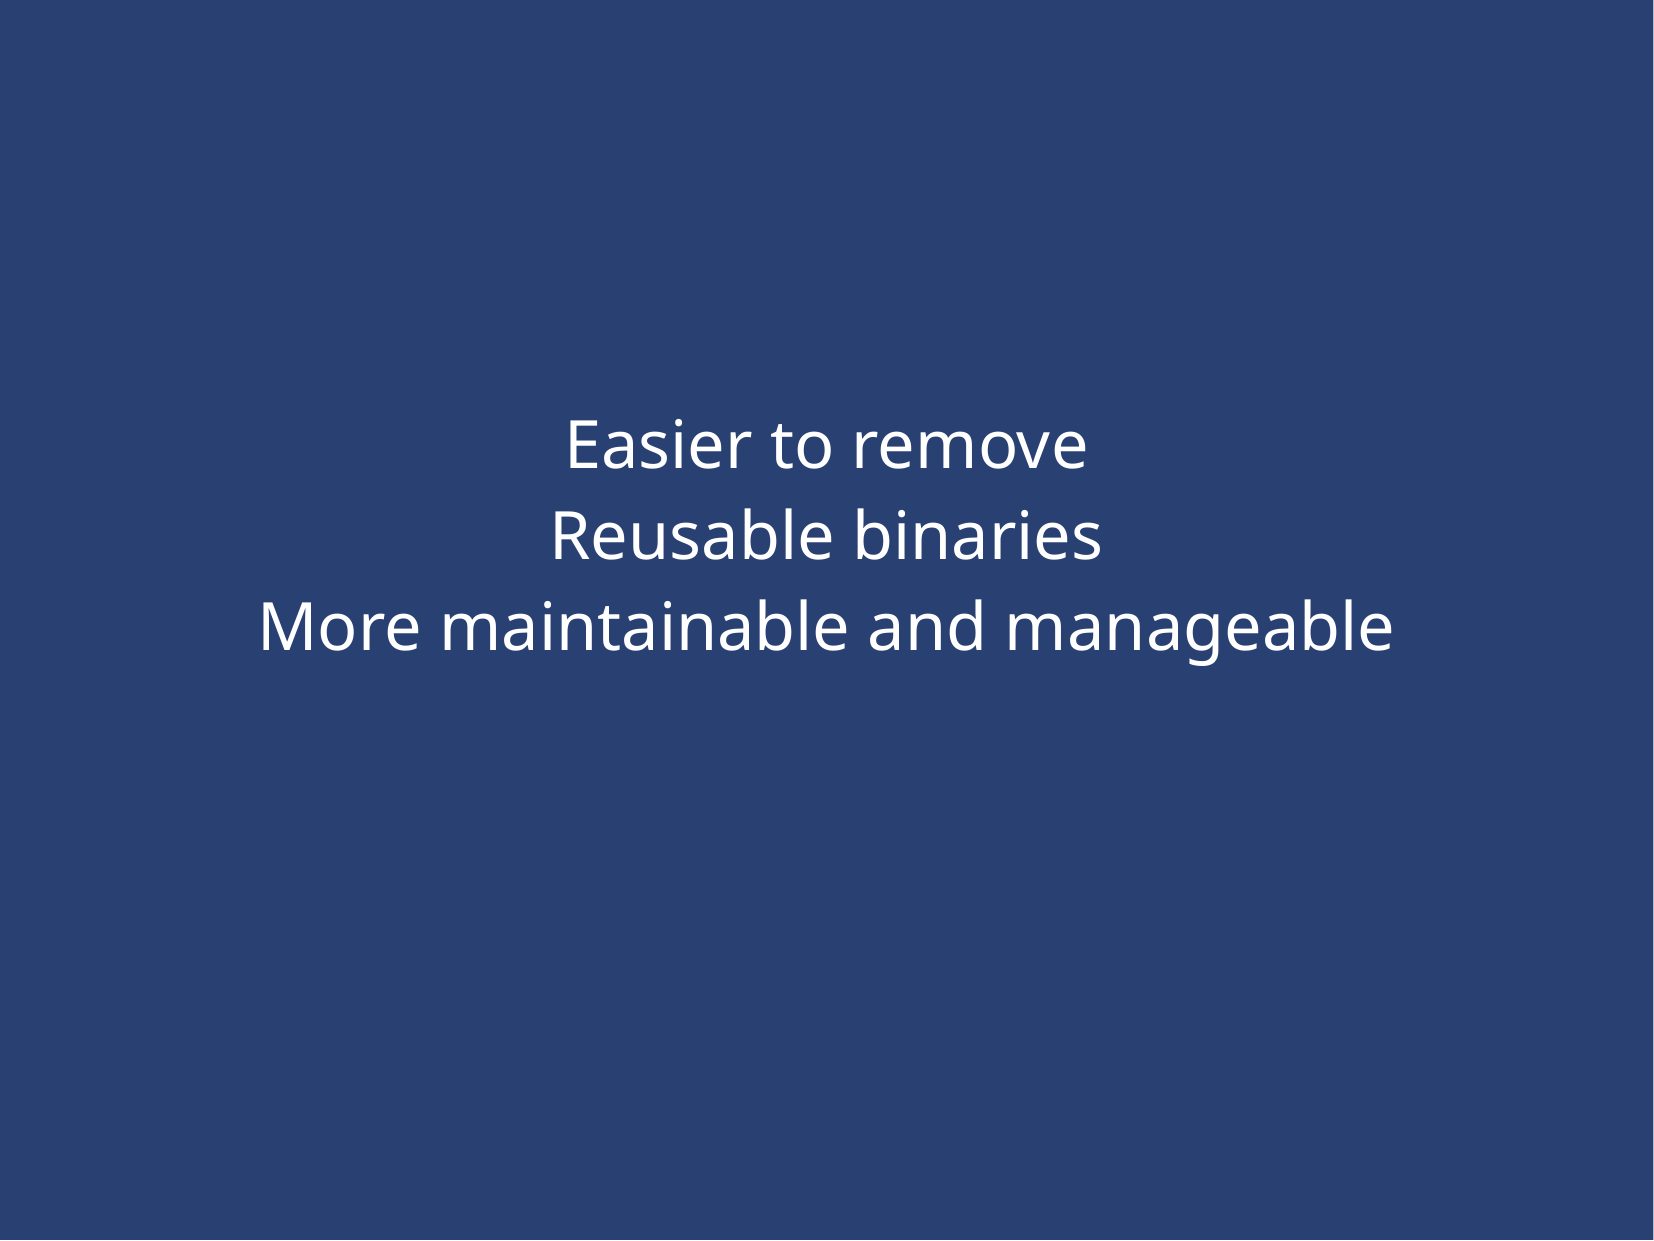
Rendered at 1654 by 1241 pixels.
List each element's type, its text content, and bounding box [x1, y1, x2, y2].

subtitle Easier to remove Reusable binaries More maintainable and manageable [82, 56, 1571, 1102]
